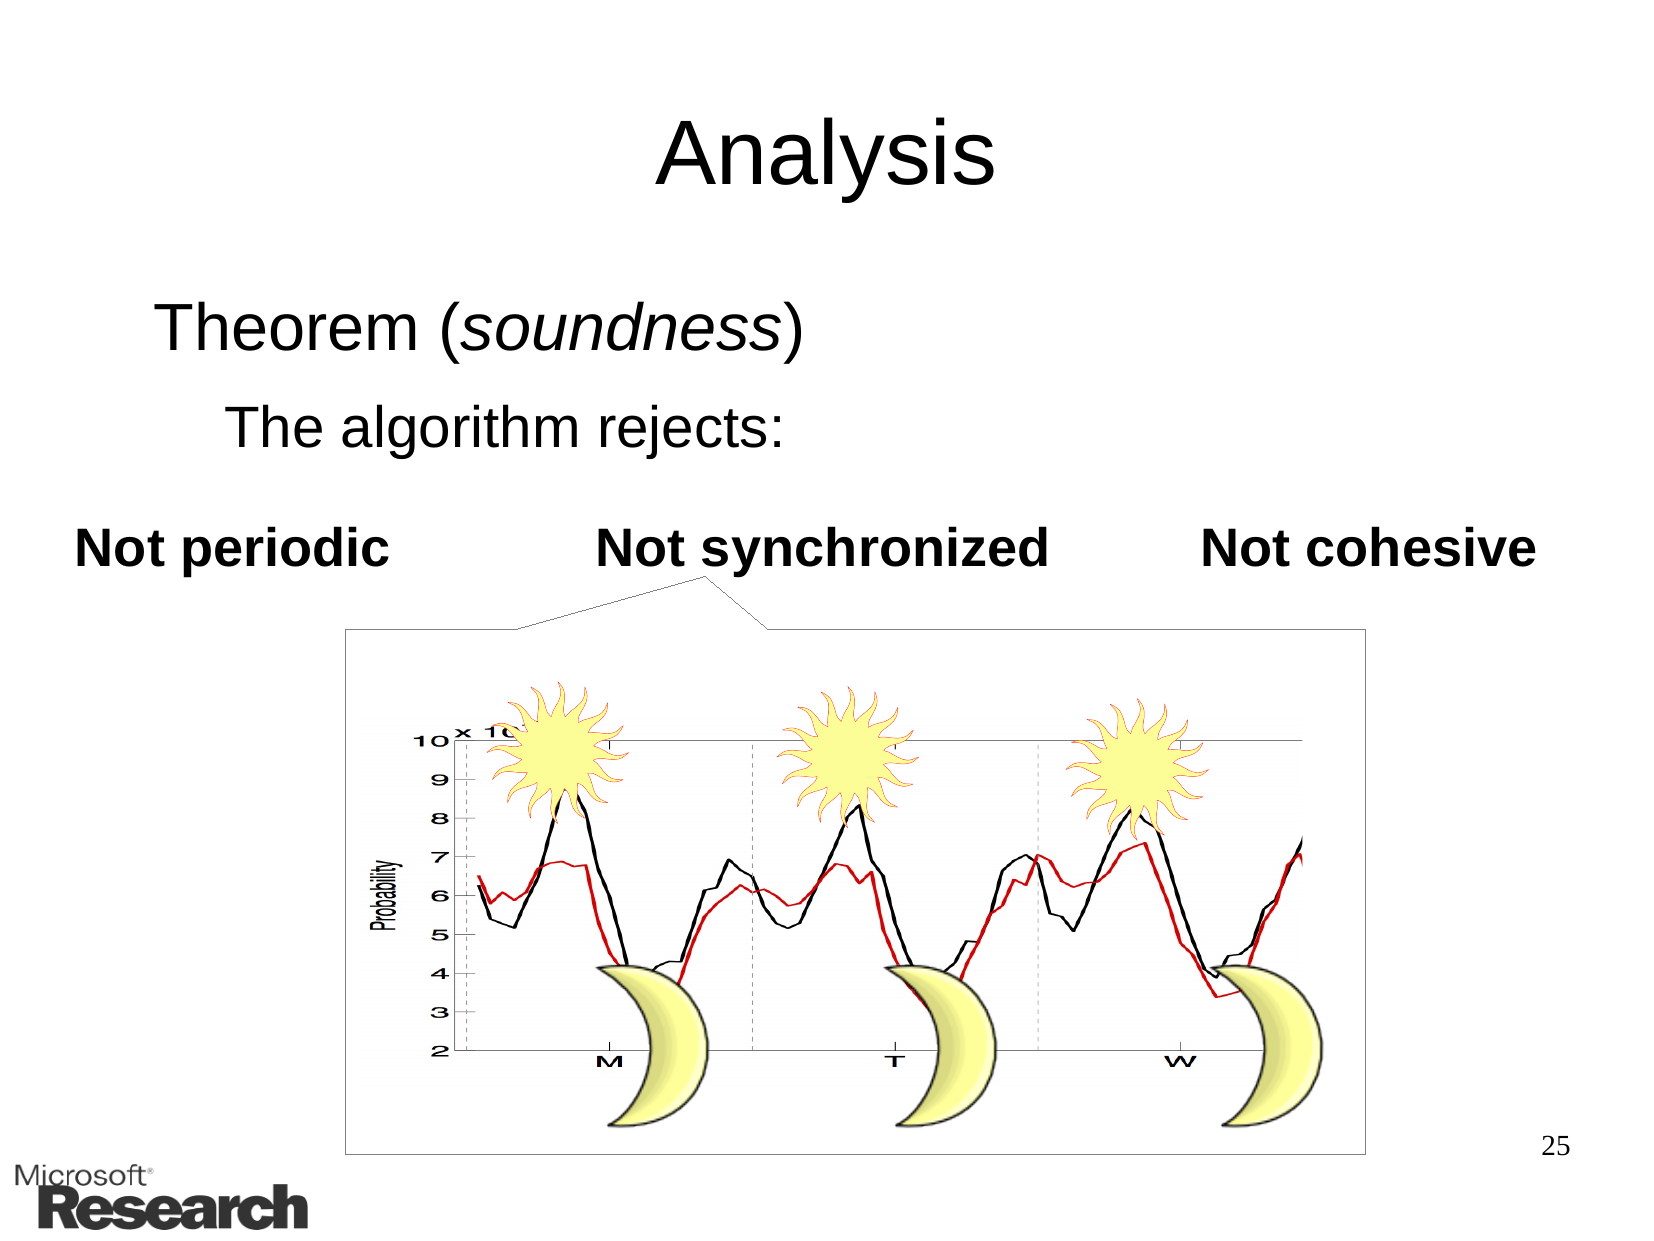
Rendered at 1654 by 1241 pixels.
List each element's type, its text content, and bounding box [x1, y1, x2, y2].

title Analysis [82, 49, 1571, 257]
text_box Not periodic [60, 509, 407, 586]
list Theorem (soundness) The algorithm rejects: [82, 290, 1538, 1010]
picture [5, 1148, 322, 1241]
text_box Not synchronized [580, 509, 1067, 586]
picture [360, 643, 1351, 1140]
text_box Not cohesive [1185, 509, 1554, 586]
